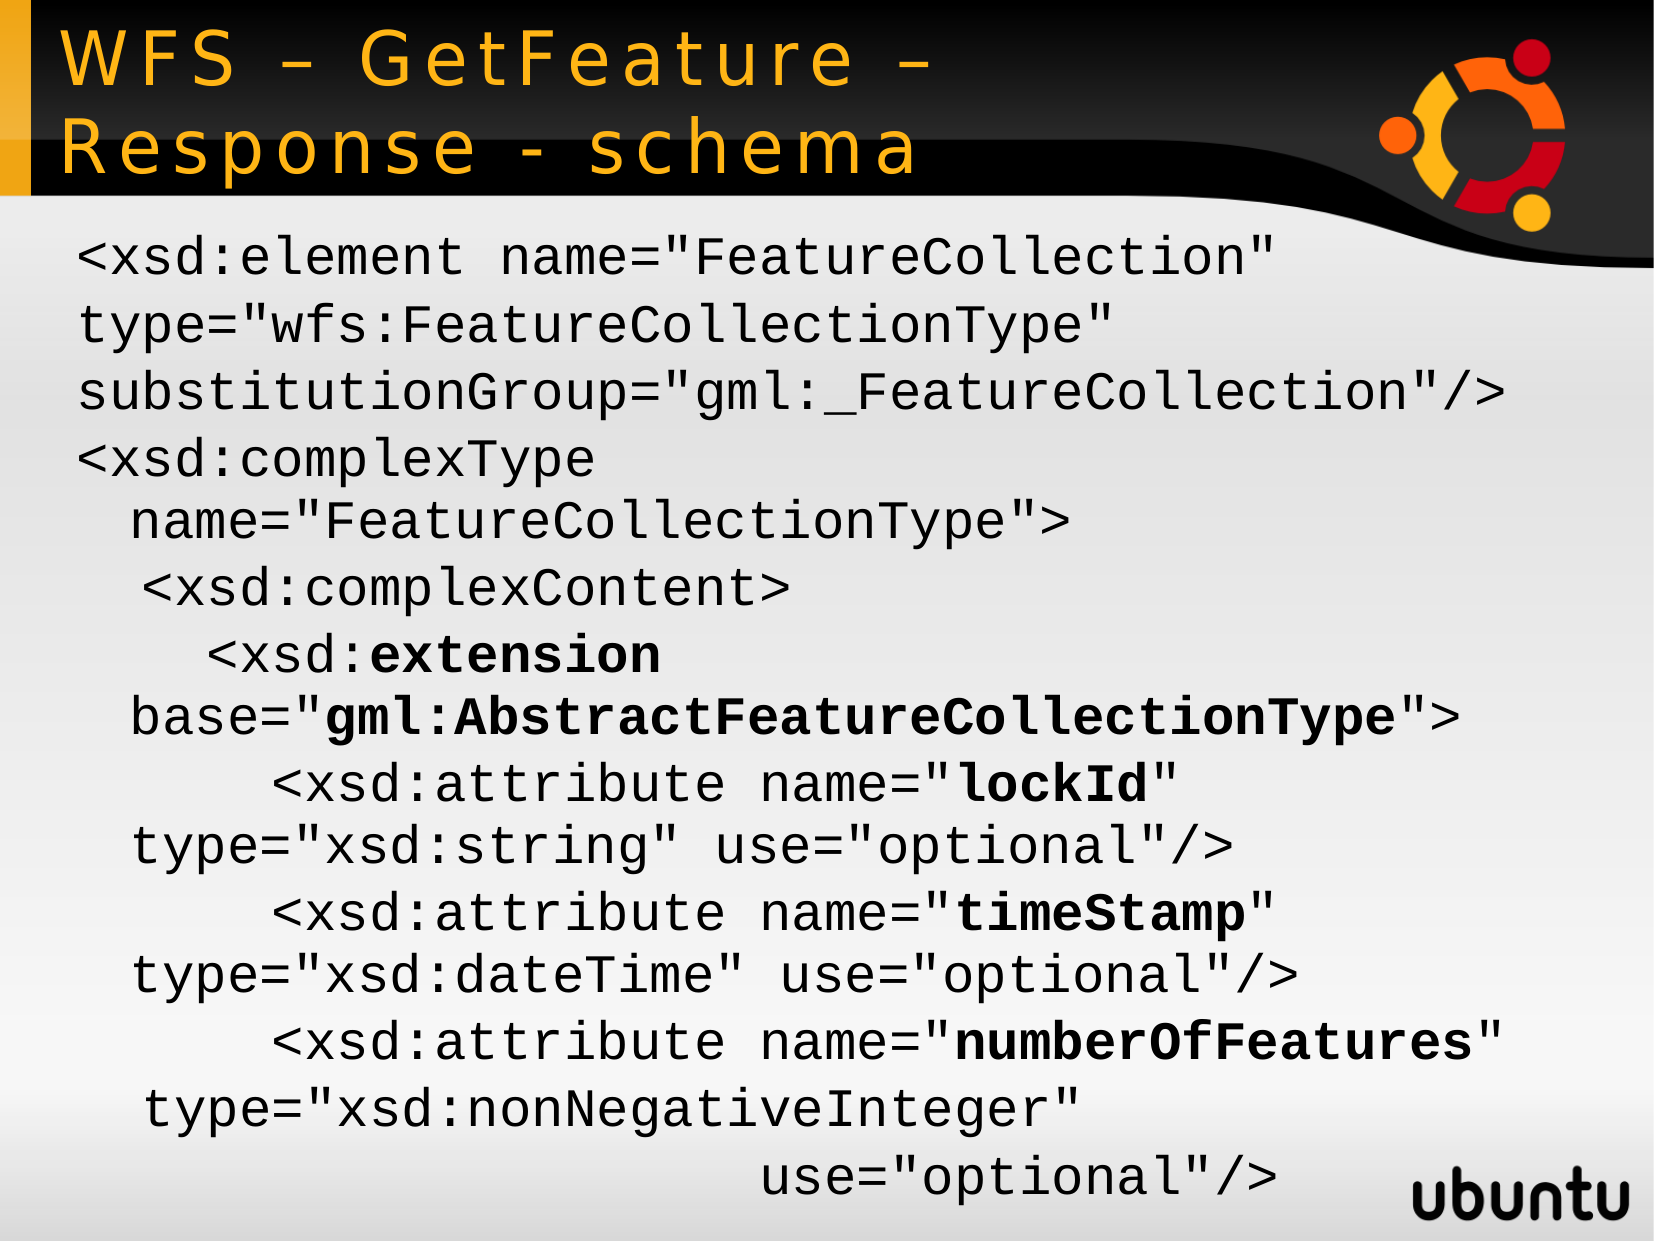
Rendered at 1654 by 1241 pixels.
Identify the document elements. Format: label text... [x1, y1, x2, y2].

list <xsd:element name="FeatureCollection" type="wfs:FeatureCollectionType" substitutionGroup="gml:_FeatureCollection"/> <xsd:complexType name="FeatureCollectionType"> <xsd:complexContent> <xsd:extension base="gml:AbstractFeatureCollectionType"> <xsd:attribute name="lockId" type="xsd:string" use="optional"/> <xsd:attribute name="timeStamp" type="xsd:dateTime" use="optional"/> <xsd:attribute name="numberOfFeatures" type="xsd:nonNegativeInteger" use="optional"/> [59, 229, 1548, 1234]
title WFS – GetFeature – Response - schema [59, 16, 1270, 191]
picture [0, 0, 1654, 1241]
